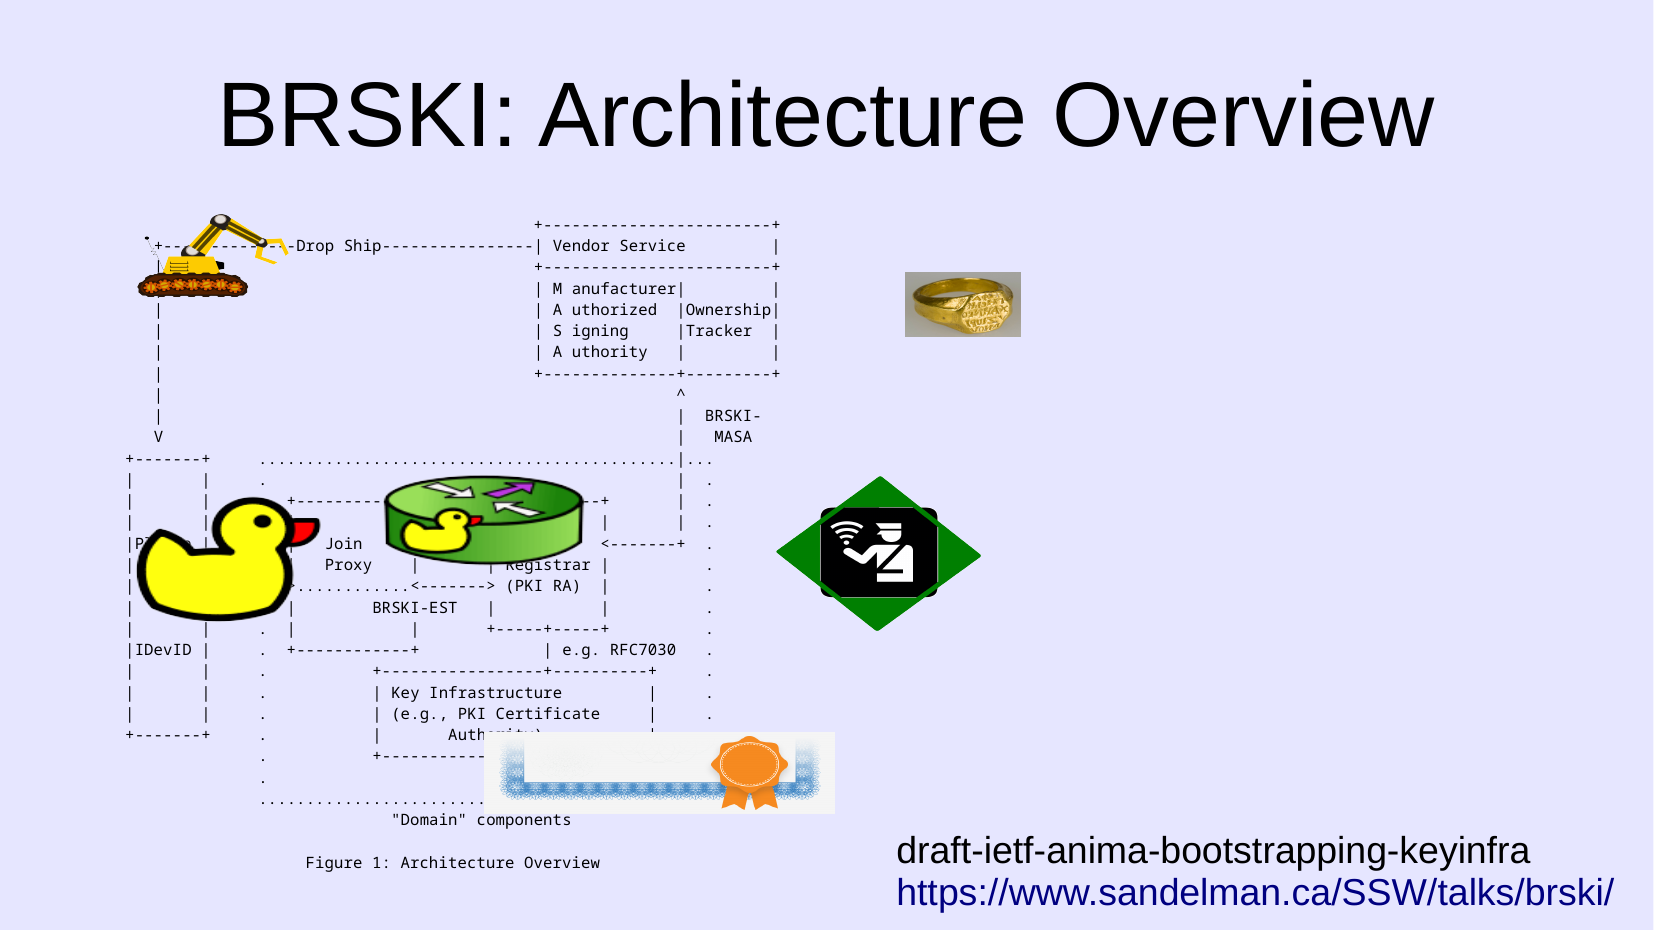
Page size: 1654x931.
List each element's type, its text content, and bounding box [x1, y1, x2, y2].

picture [137, 214, 289, 297]
title BRSKI: Architecture Overview [82, 37, 1571, 193]
picture [126, 486, 329, 639]
picture [484, 732, 835, 814]
picture [776, 476, 981, 631]
text_box draft-ietf-anima-bootstrapping-keyinfra https://www.sandelman.ca/SSW/talks/brski/ [881, 822, 1630, 922]
picture [377, 465, 615, 567]
list +------------------------+ +--------------Drop Ship----------------| Vendor Service | | +------------------------+ | | M anufacturer| | | | A uthorized |Ownership| | | S igning |Tracker | | | A uthority | | | +--------------+---------+ | ^ | | BRSKI- V | MASA +-------+ ............................................|... | | . | . | | . +------------+ +-----------+ | . | | . | | | | | . |Pledge | . | Join | | Domain <-------+ . | | . | Proxy | | Registrar | . | <-------->............<-------> (PKI RA) | . | | | BRSKI-EST | | . | | . | | +-----+-----+ . |IDevID | . +------------+ | e.g. RFC7030 . | | . +-----------------+----------+ . | | . | Key Infrastructure | . | | . | (e.g., PKI Certificate | . +-------+ . | Authority) | . . +----------------------------+ . . . ................................................ "Domain" components Figure 1: Architecture Overview [96, 192, 1298, 884]
picture [905, 272, 1021, 337]
